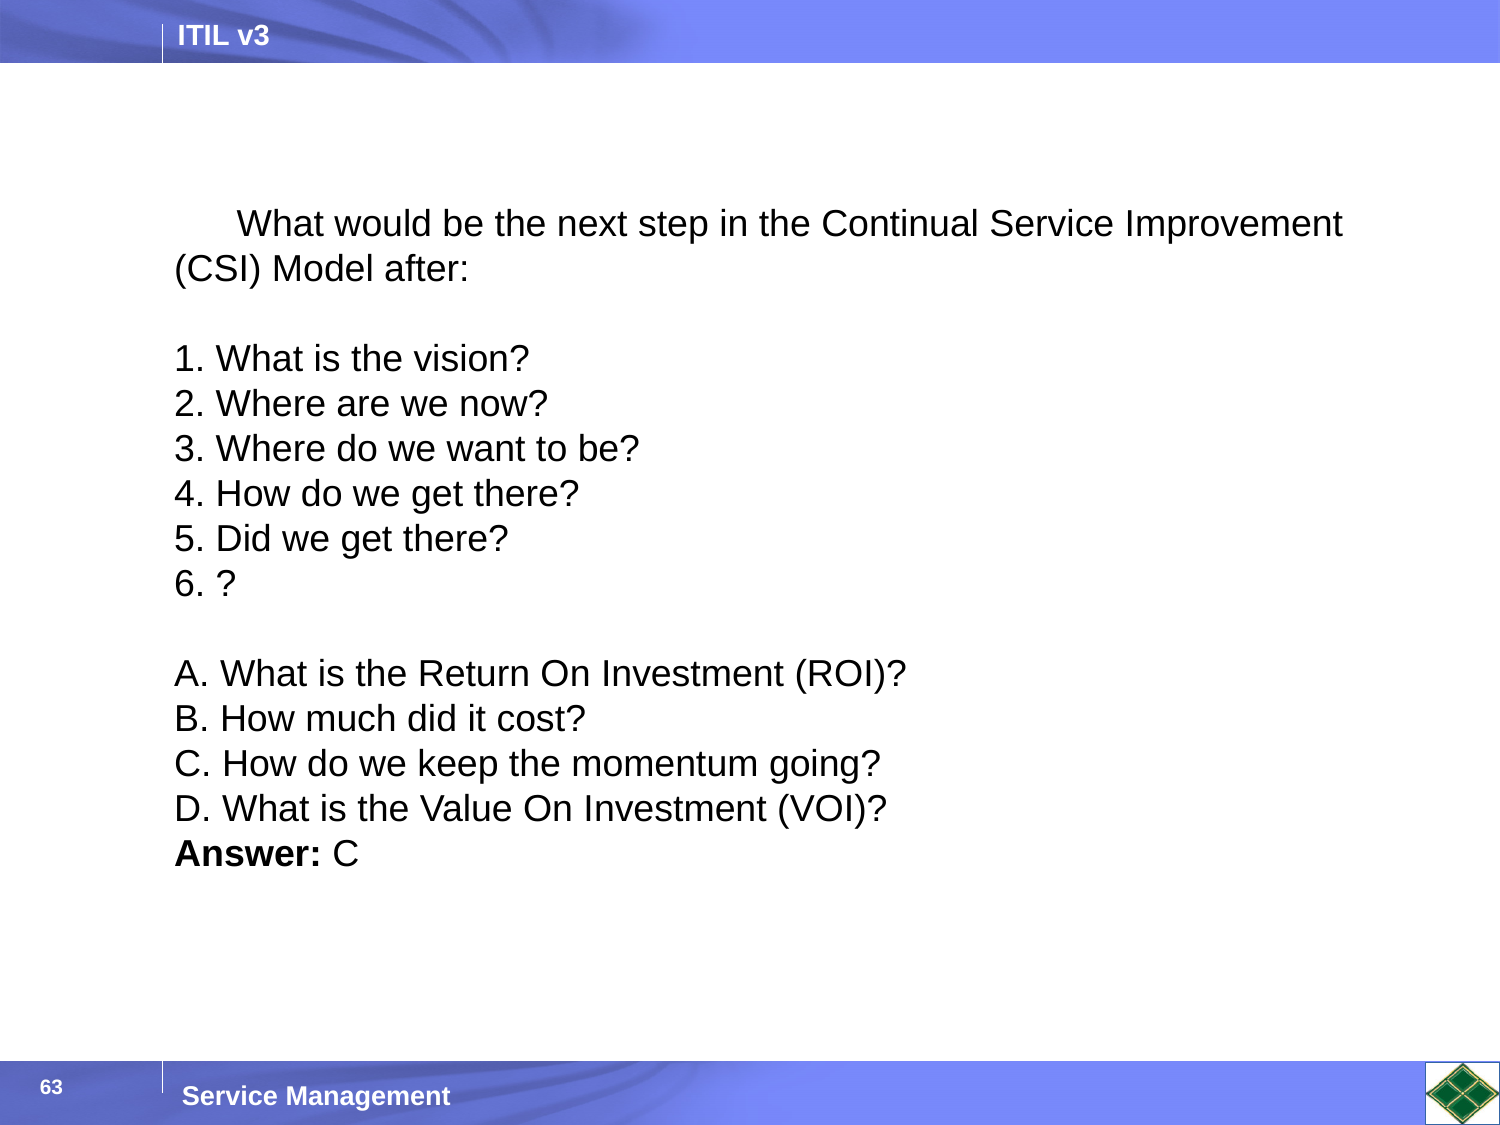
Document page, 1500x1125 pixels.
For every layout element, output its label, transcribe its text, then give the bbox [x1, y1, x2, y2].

picture [1426, 1063, 1499, 1124]
text_box <číslo> [25, 1066, 191, 1119]
text_box 24. What would be the next step in the Continual Service Improvement (CSI) Model after: 1. What is the vision? 2. Where are we now? 3. Where do we want to be? 4. How do we get there? 5. Did we get there? 6. ? A. What is the Return On Investment (ROI)? B. How much did it cost? C. How do we keep the momentum going? D. What is the Value On Investment (VOI)? Answer: C [159, 191, 1400, 882]
picture [0, 0, 1500, 63]
picture [0, 1061, 1500, 1125]
